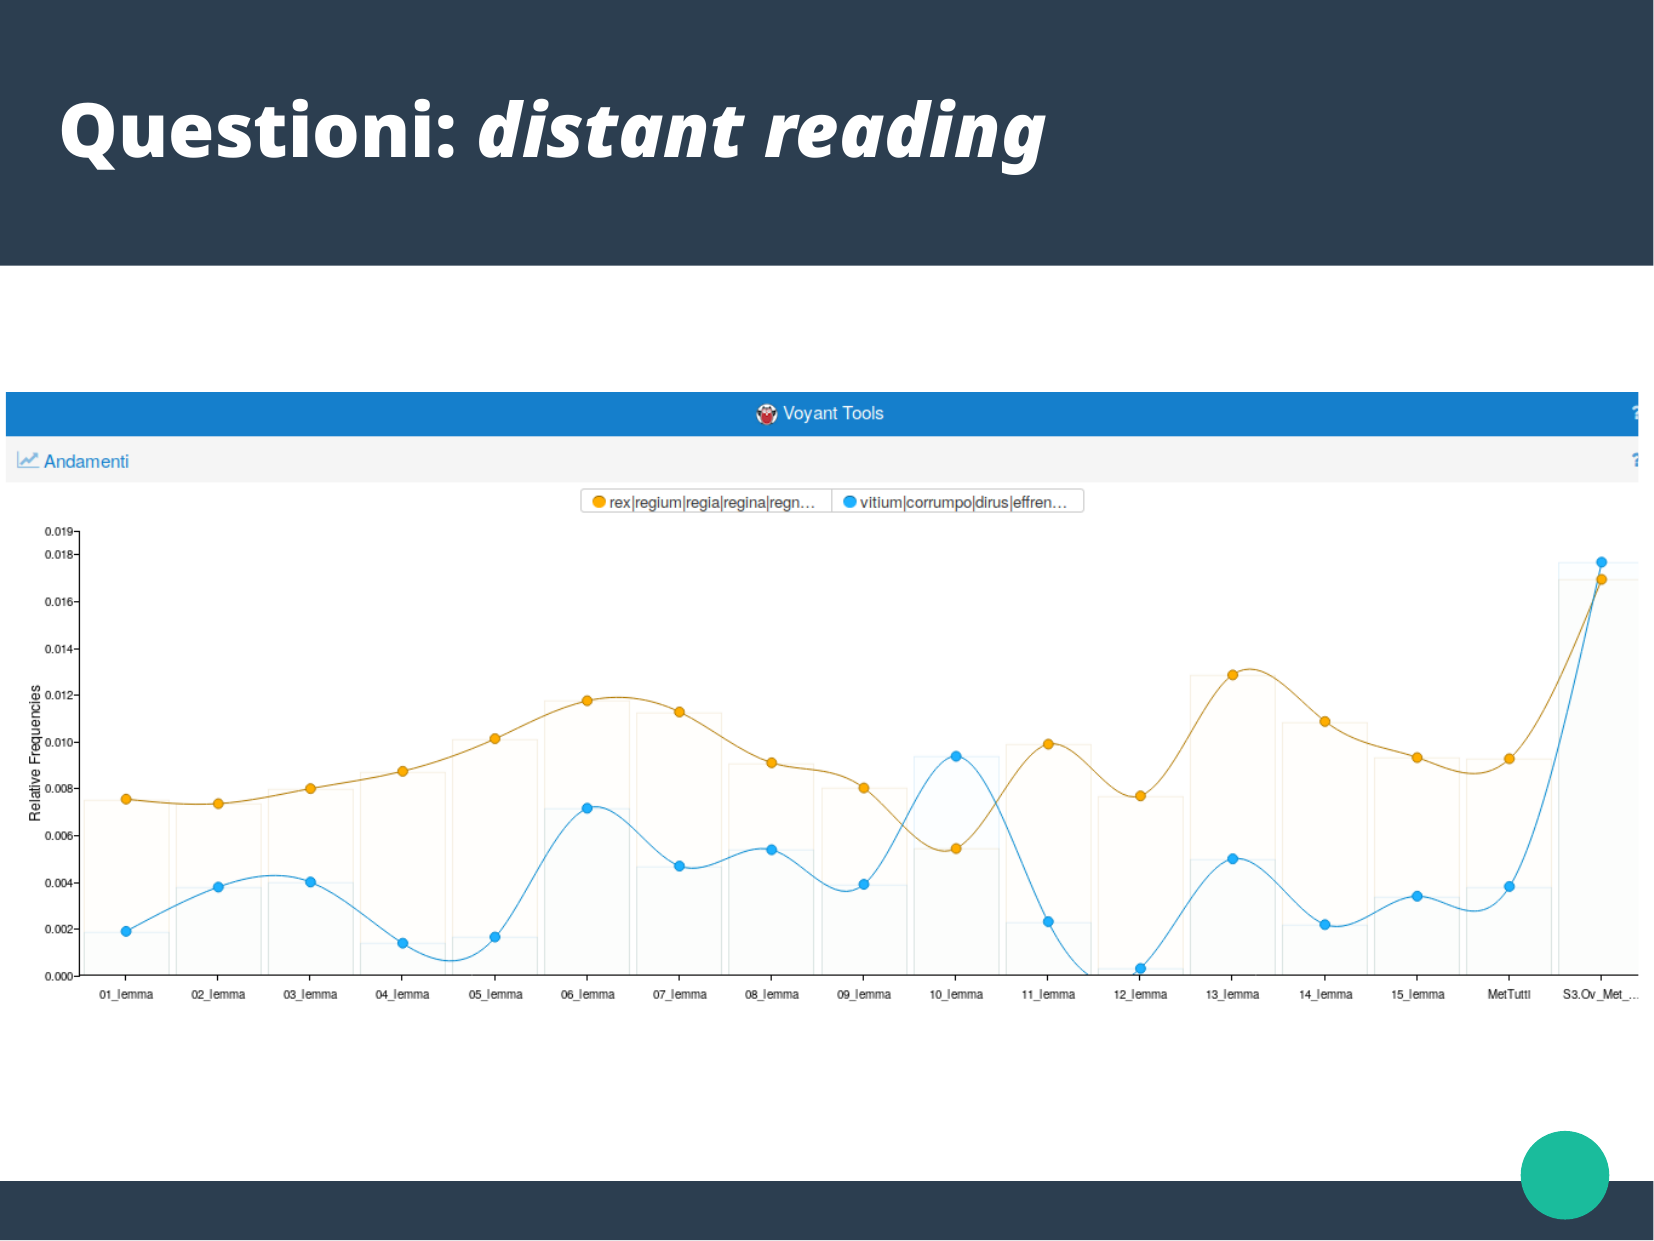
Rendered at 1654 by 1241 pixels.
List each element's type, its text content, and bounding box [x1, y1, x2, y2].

title Questioni: distant reading [59, 49, 1595, 207]
picture [5, 392, 1639, 1007]
